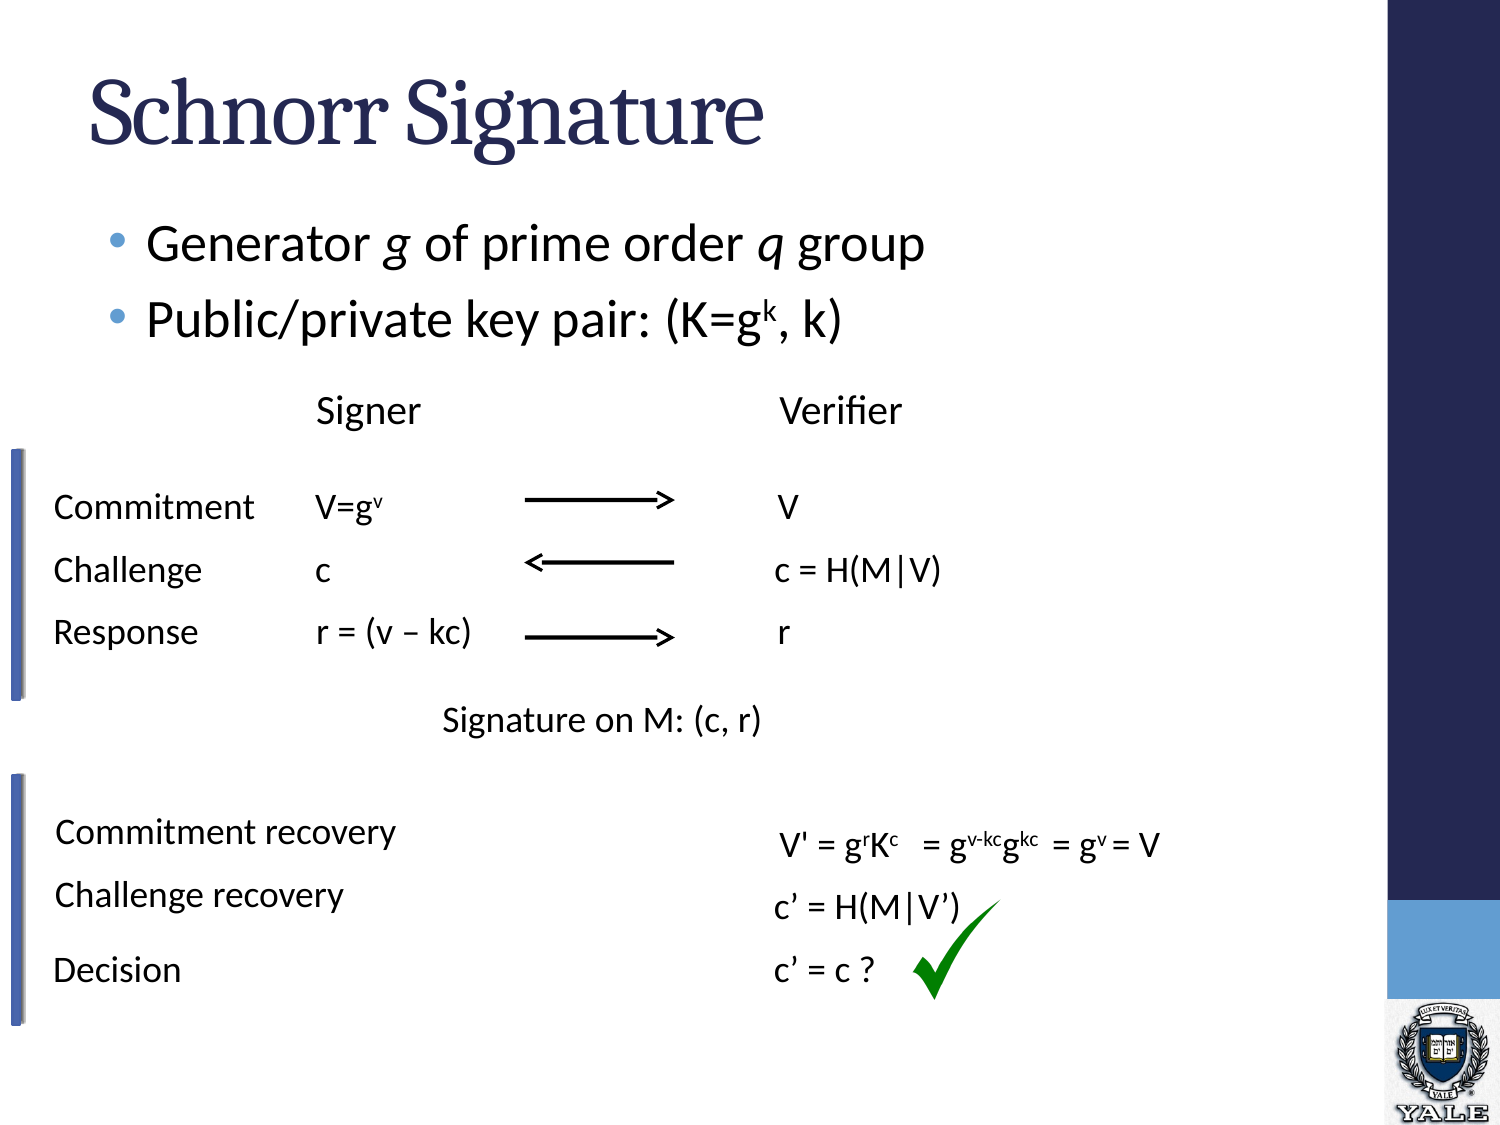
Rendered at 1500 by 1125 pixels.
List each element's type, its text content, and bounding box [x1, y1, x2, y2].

text_box c [300, 537, 346, 598]
text_box [12, 774, 20, 1025]
text_box Decision [38, 937, 197, 998]
text_box [12, 450, 20, 700]
text_box Verifier [764, 375, 918, 440]
text_box V=gv [300, 474, 398, 535]
picture [912, 899, 1001, 1000]
text_box c = H(M|V) [759, 537, 966, 598]
text_box c’ = H(M|V’) [759, 874, 985, 935]
picture [1384, 999, 1500, 1125]
text_box Signature on M: (c, r) [427, 687, 778, 748]
text_box V [762, 474, 814, 535]
text_box Challenge [38, 537, 218, 598]
list Generator g of prime order q group Public/private key pair: (K=gk, k) [75, 200, 1325, 388]
text_box = gv-kcgkc = gv = V [907, 812, 1176, 873]
text_box c’ = c ? [759, 937, 900, 998]
text_box Challenge recovery [40, 862, 360, 923]
text_box Signer [301, 375, 437, 440]
text_box Response [38, 599, 215, 660]
text_box Commitment recovery [40, 799, 412, 860]
text_box V' = grKc [764, 812, 907, 873]
text_box r [762, 599, 806, 660]
text_box r = (v – kc) [301, 599, 488, 660]
title Schnorr Signature [75, 12, 1325, 200]
text_box Commitment [39, 474, 271, 535]
